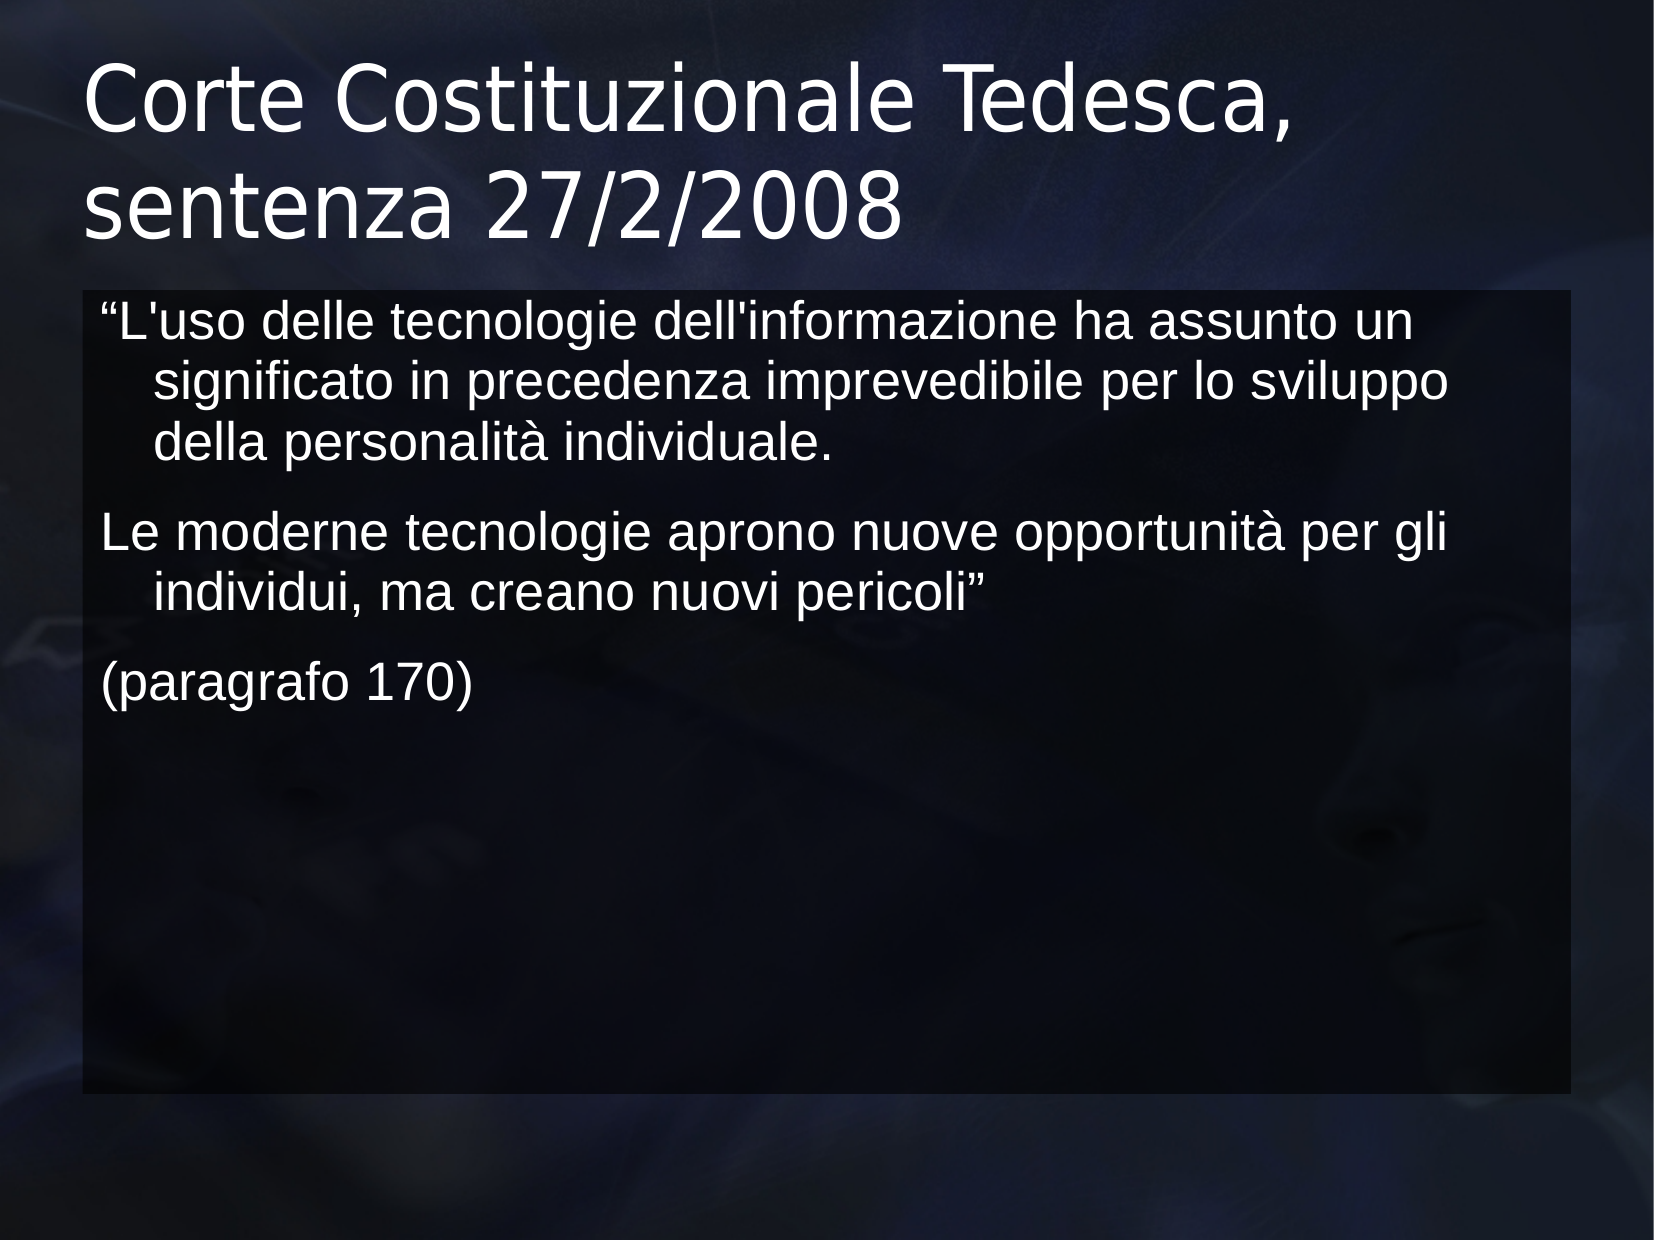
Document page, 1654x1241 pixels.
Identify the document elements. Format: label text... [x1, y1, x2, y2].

picture [0, 0, 1654, 1240]
list “L'uso delle tecnologie dell'informazione ha assunto un significato in precedenza imprevedibile per lo sviluppo della personalità individuale. Le moderne tecnologie aprono nuove opportunità per gli individui, ma creano nuovi pericoli” (paragrafo 170) [82, 290, 1571, 1094]
title Corte Costituzionale Tedesca, sentenza 27/2/2008 [82, 45, 1571, 261]
